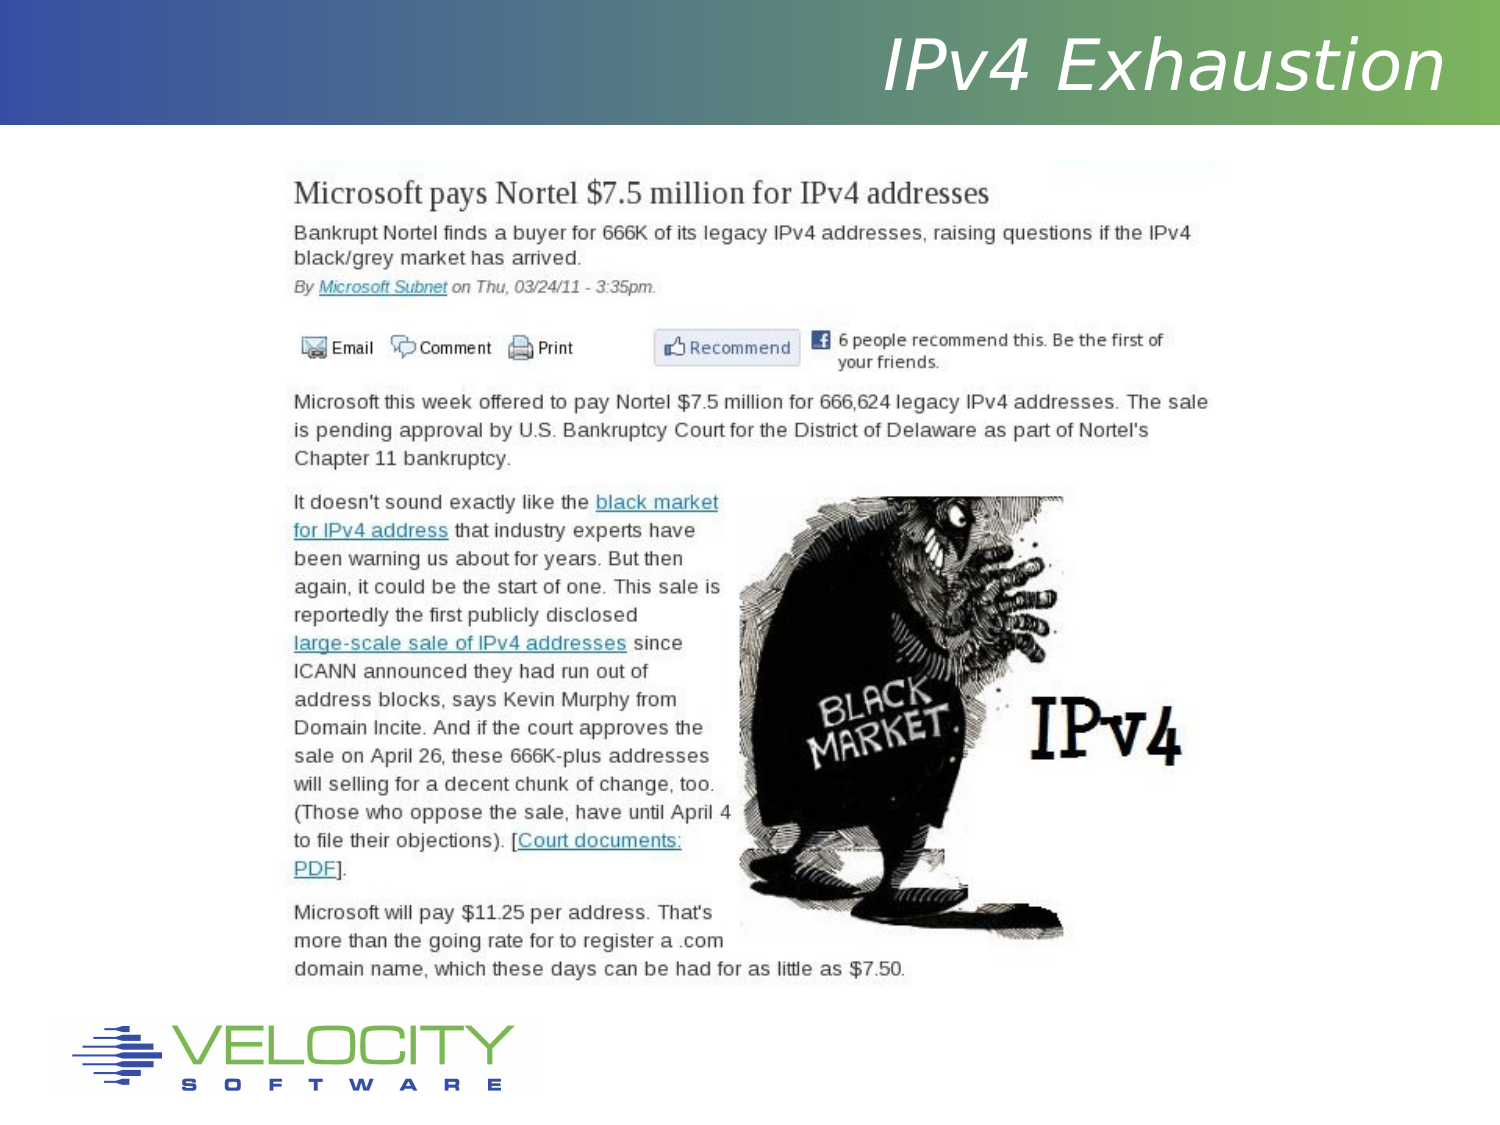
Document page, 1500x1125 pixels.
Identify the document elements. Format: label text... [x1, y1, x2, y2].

picture [274, 160, 1245, 1004]
picture [50, 1021, 538, 1094]
title IPv4 Exhaustion [62, 12, 1463, 113]
